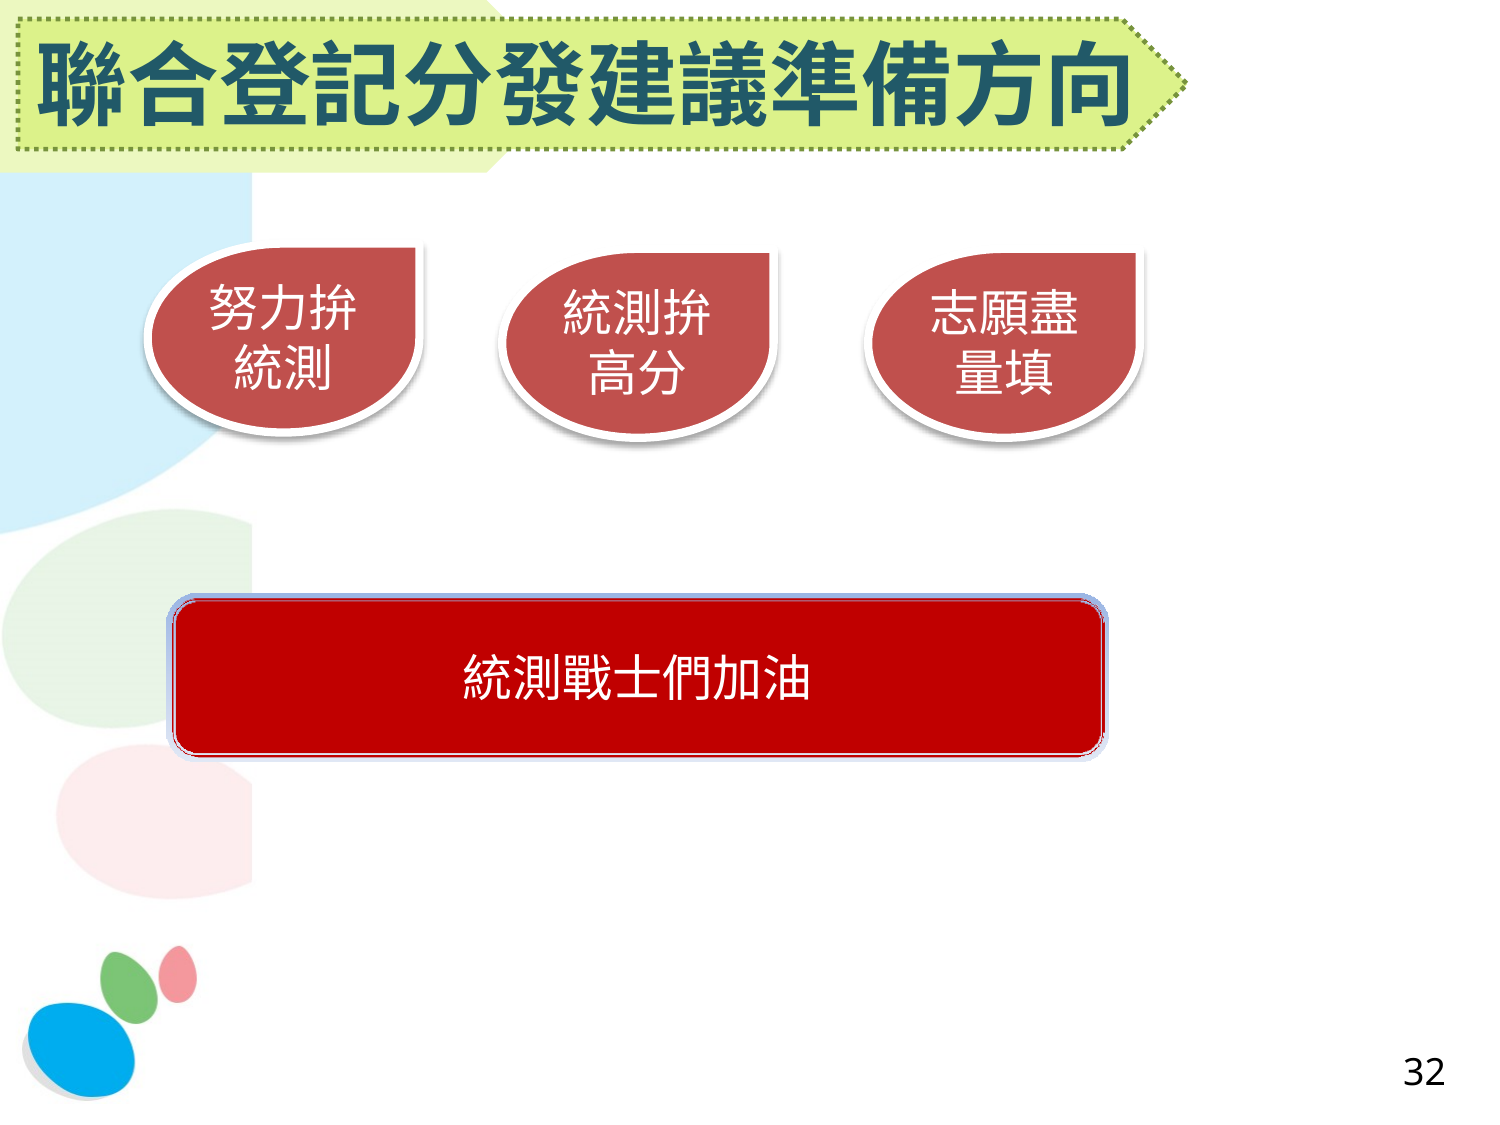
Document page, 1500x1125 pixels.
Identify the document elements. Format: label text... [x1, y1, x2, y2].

text_box 志願盡 量填 [927, 279, 1082, 405]
text_box [152, 248, 415, 428]
title 聯合登記分發建議準備方向 [33, 24, 1140, 139]
picture [855, 242, 1152, 457]
text_box 32 [1396, 1055, 1451, 1102]
text_box [17, 19, 1128, 150]
picture [489, 242, 786, 457]
text_box [1140, 37, 1183, 127]
text_box 努力拚 統測 [206, 274, 361, 399]
picture [134, 236, 432, 452]
text_box [507, 253, 769, 433]
text_box 統測拚 高分 [560, 279, 715, 405]
text_box [873, 253, 1135, 433]
text_box 統測戰士們加油 [460, 644, 815, 709]
picture [166, 593, 1109, 762]
